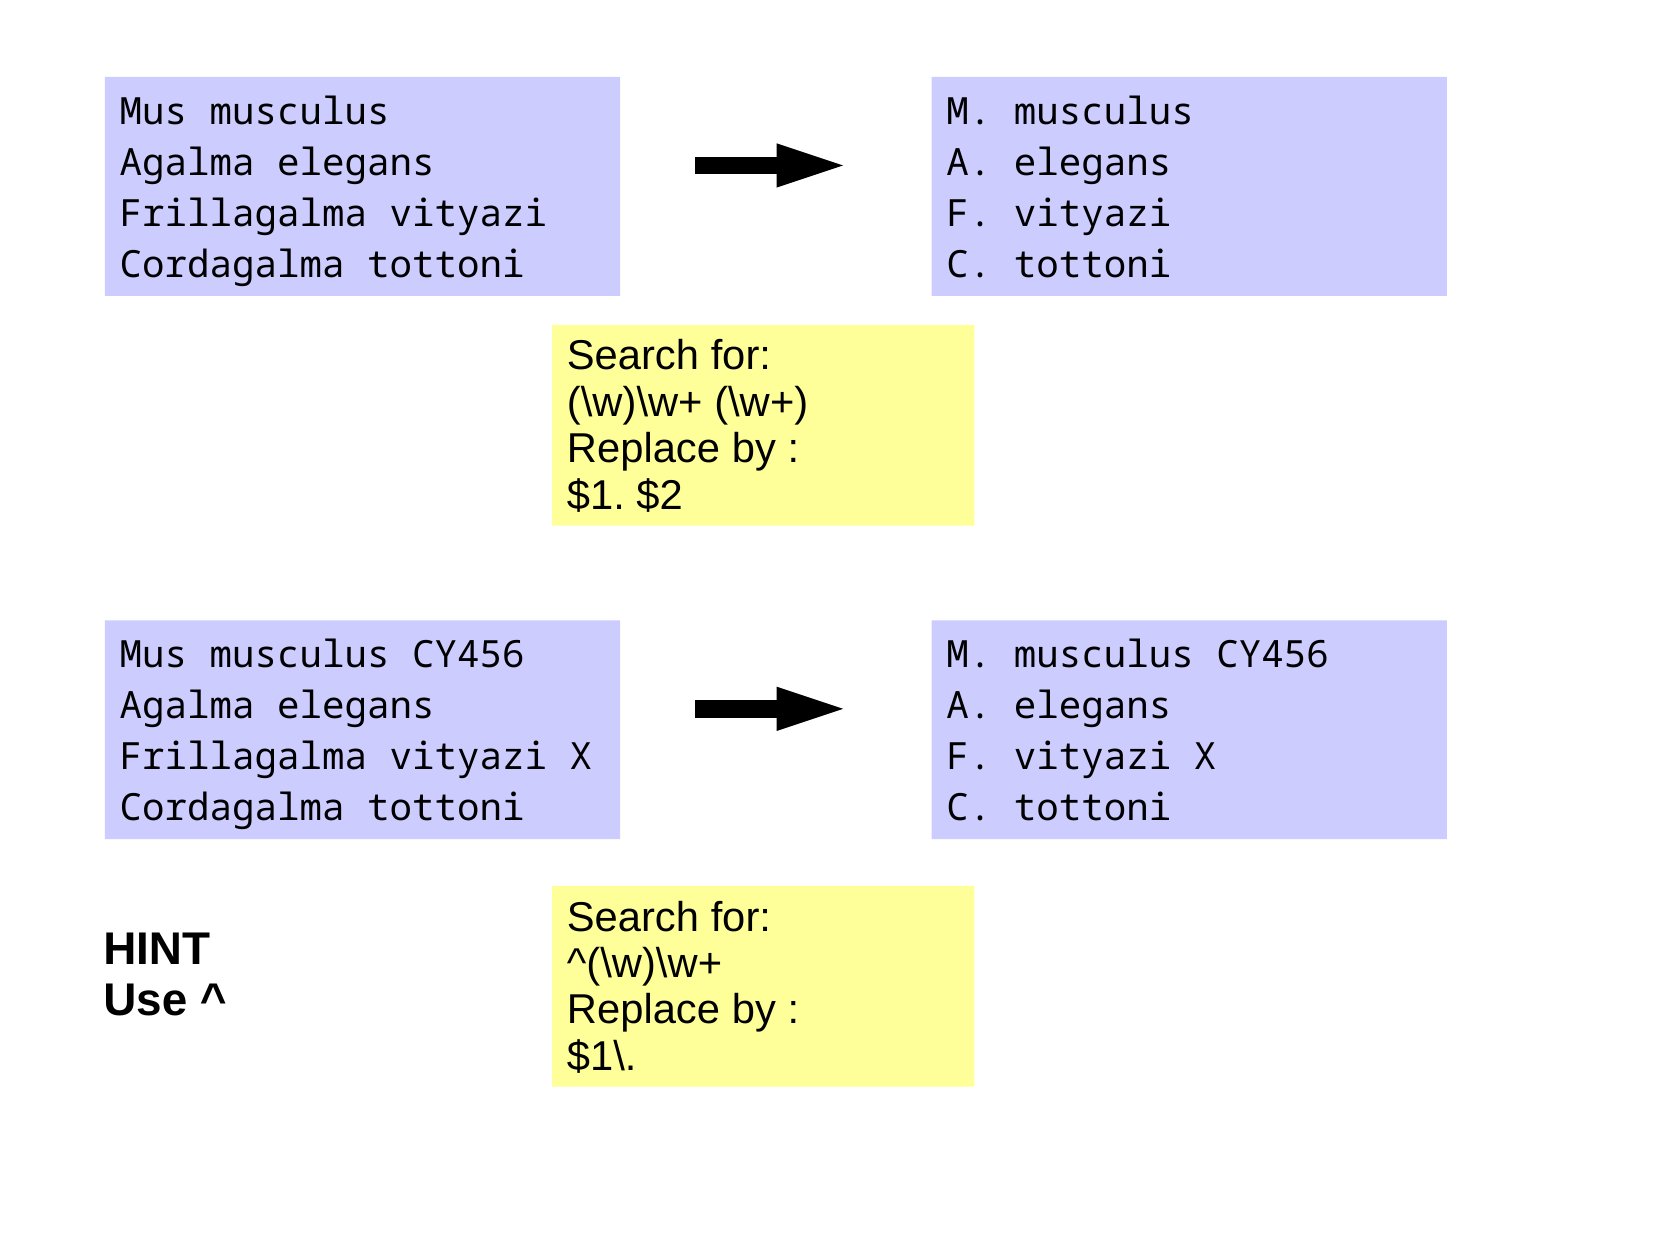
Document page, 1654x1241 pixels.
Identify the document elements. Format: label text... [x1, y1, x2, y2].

text_box Mus musculus Agalma elegans Frillagalma vityazi Cordagalma tottoni [104, 76, 621, 266]
text_box HINT Use ^ [88, 915, 455, 1033]
text_box Mus musculus CY456 Agalma elegans Frillagalma vityazi X Cordagalma tottoni [104, 620, 621, 810]
text_box Search for: ^(\w)\w+ Replace by : $1\. [552, 885, 975, 1087]
text_box M. musculus CY456 A. elegans F. vityazi X C. tottoni [931, 620, 1447, 810]
text_box Search for: (\w)\w+ (\w+) Replace by : $1. $2 [552, 324, 975, 526]
text_box M. musculus A. elegans F. vityazi C. tottoni [931, 76, 1447, 266]
